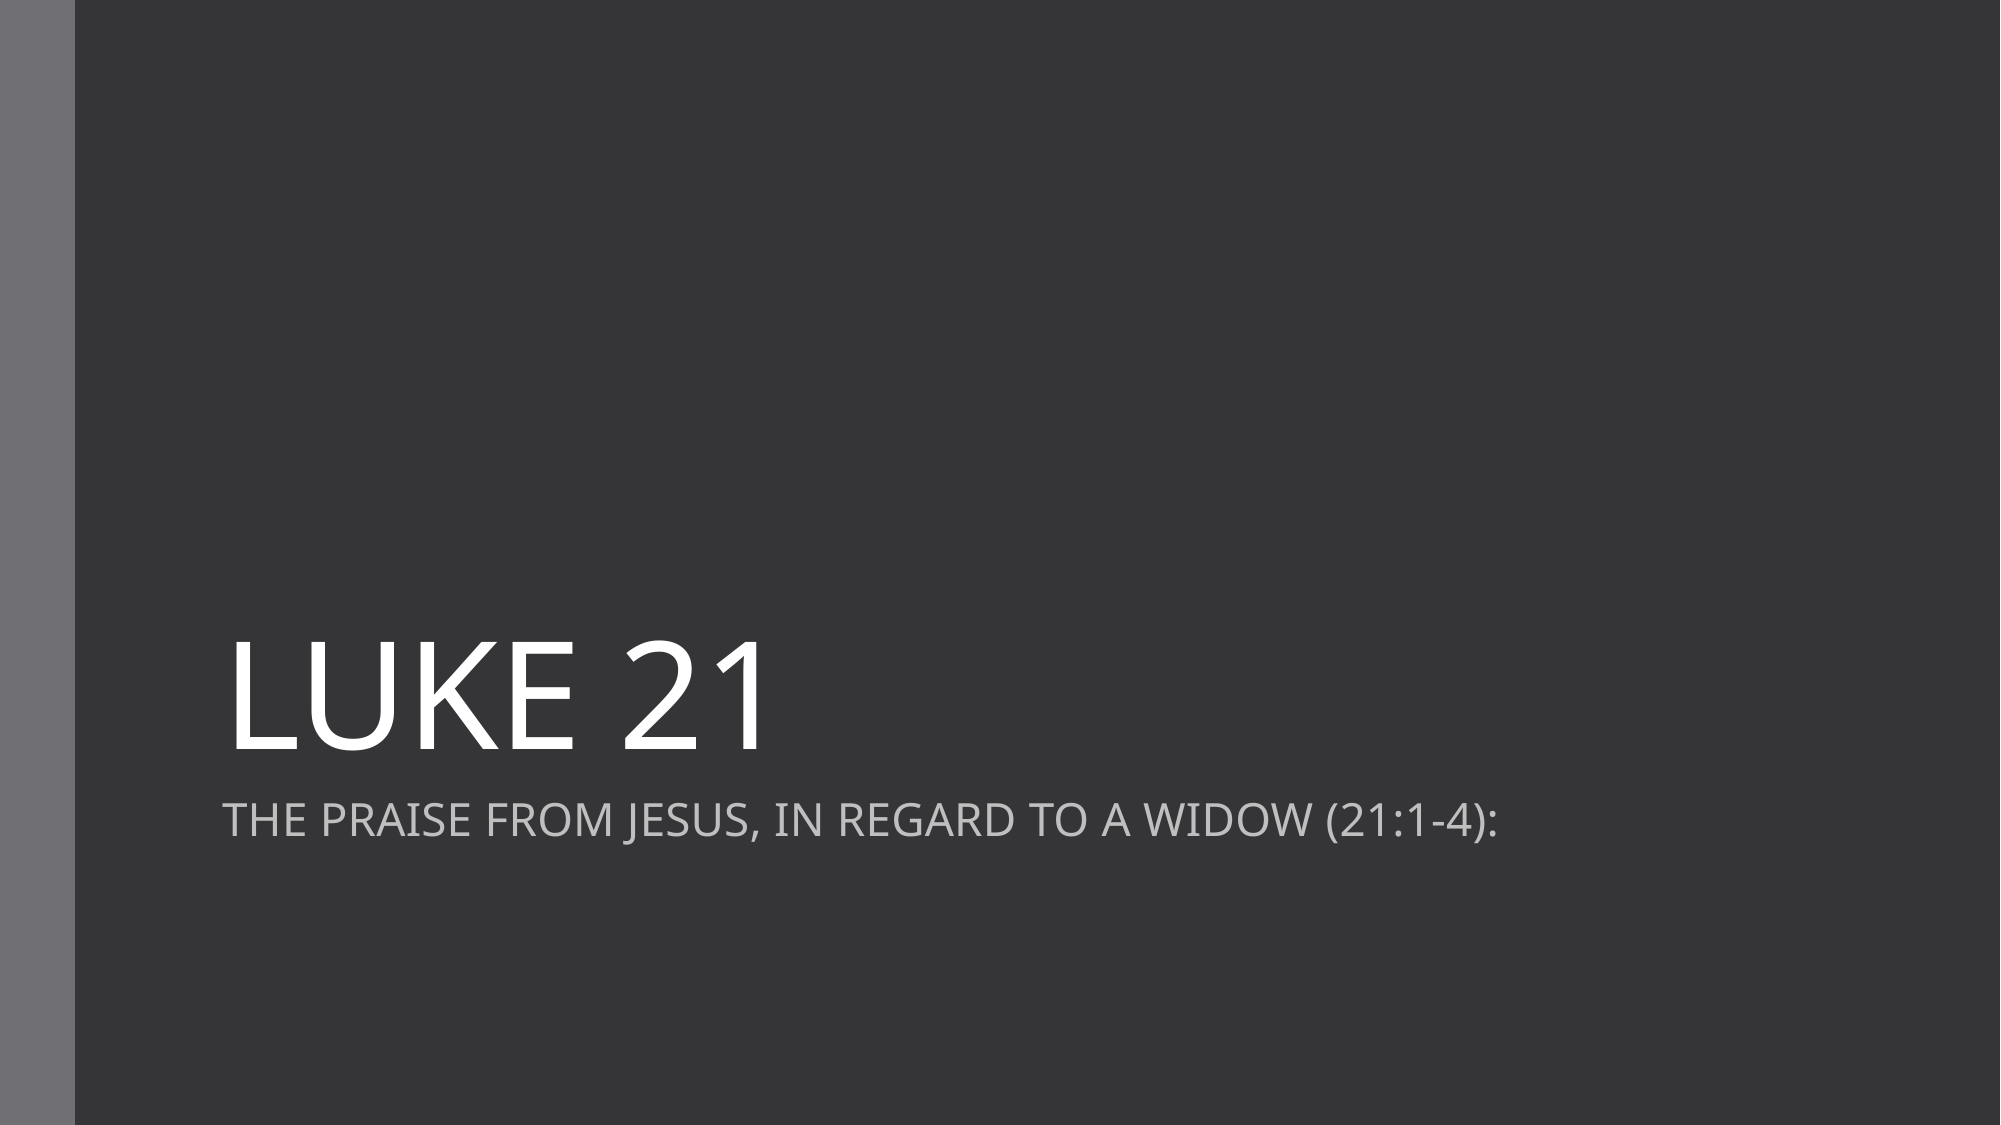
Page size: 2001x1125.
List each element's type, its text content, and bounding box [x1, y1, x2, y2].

title LUKE 21 [206, 124, 1752, 787]
subtitle THE PRAISE FROM JESUS, IN REGARD TO A WIDOW (21:1-4): [206, 787, 1752, 1066]
